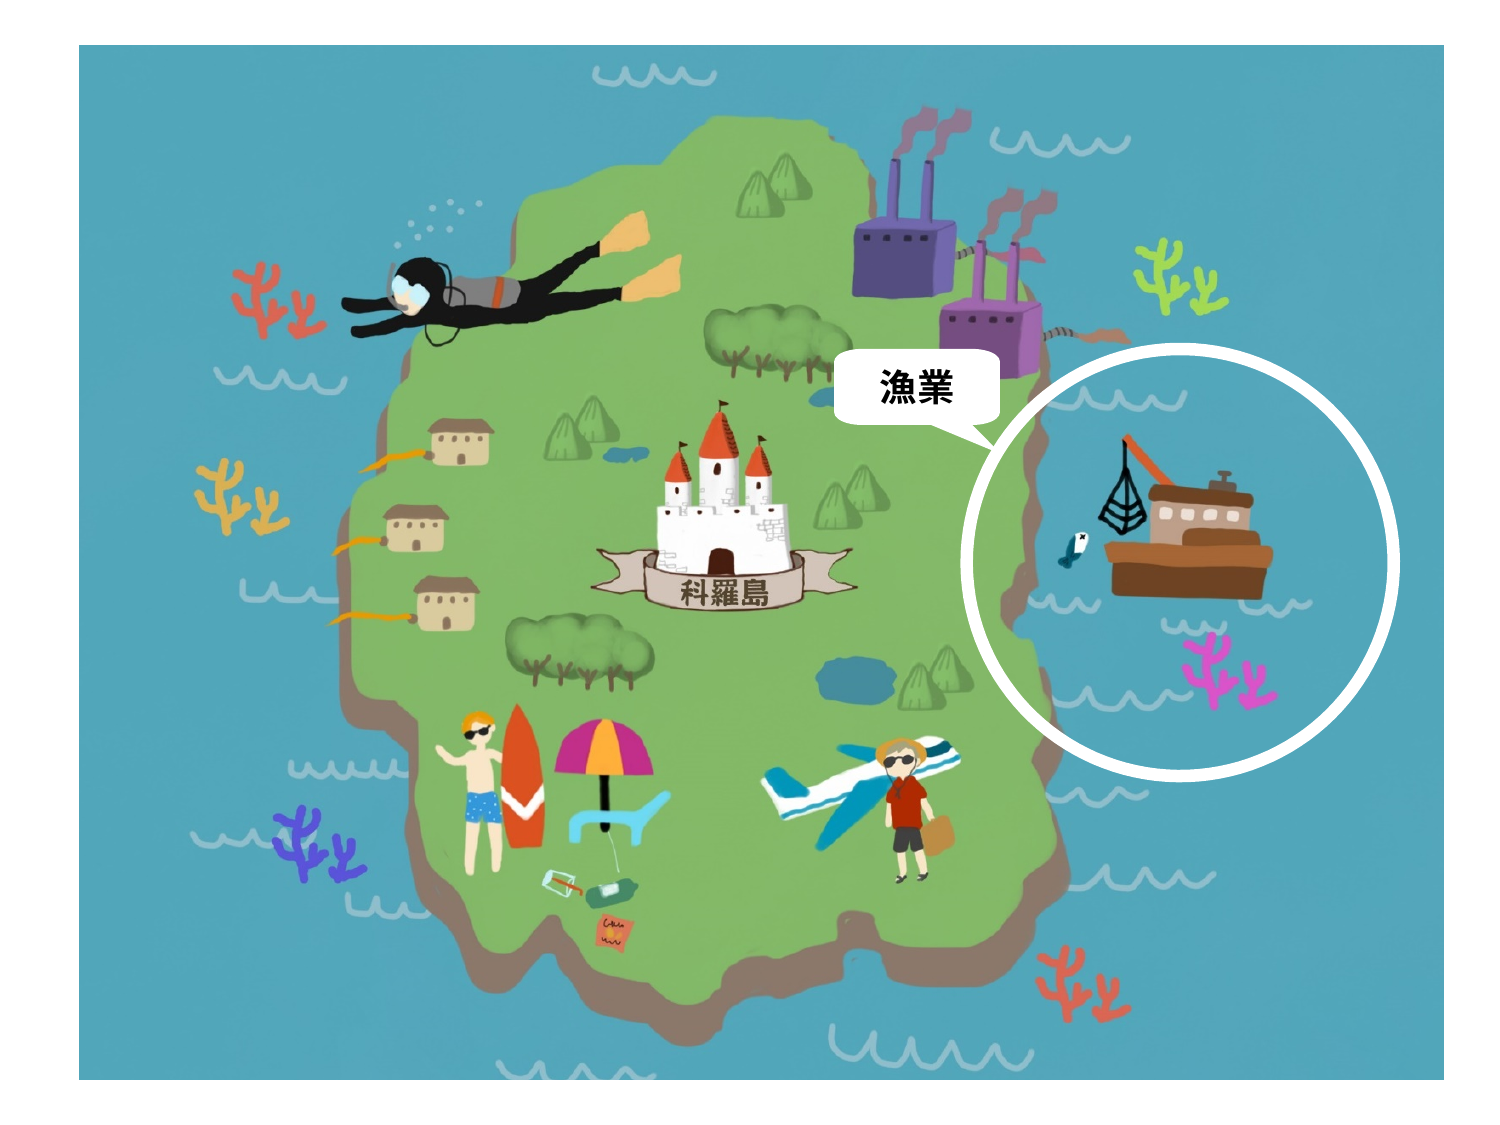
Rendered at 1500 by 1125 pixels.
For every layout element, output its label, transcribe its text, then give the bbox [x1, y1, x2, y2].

picture [79, 45, 1444, 1080]
text_box 漁業 [834, 348, 1002, 455]
